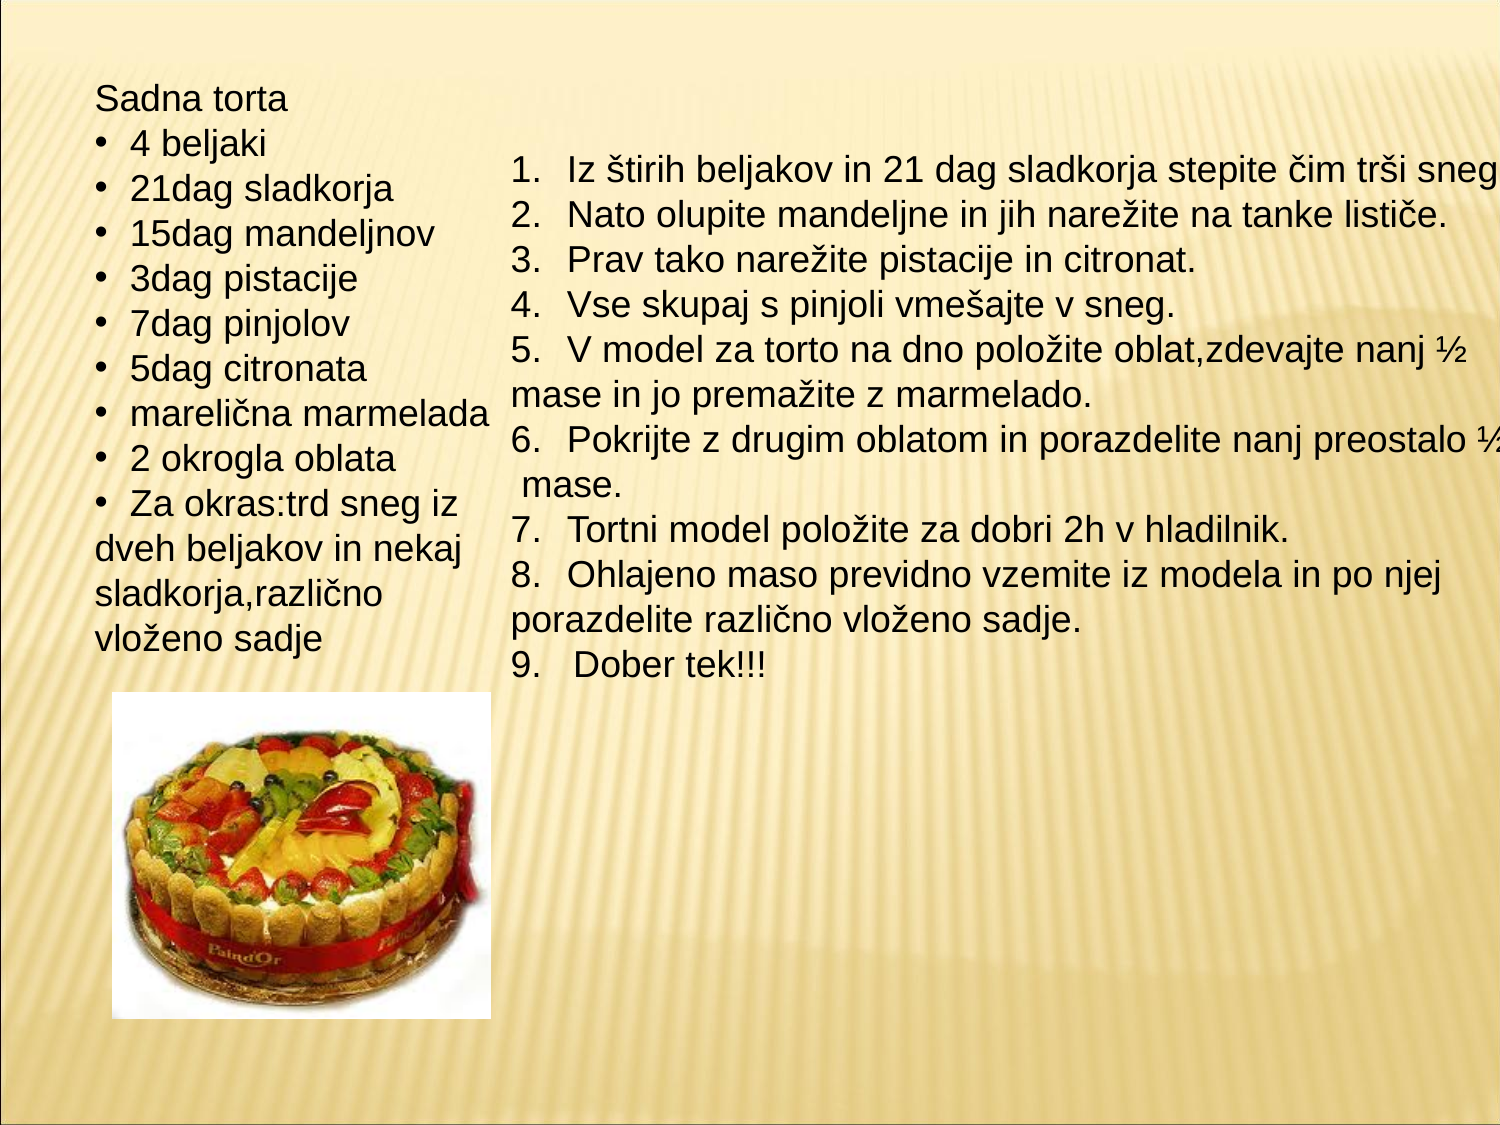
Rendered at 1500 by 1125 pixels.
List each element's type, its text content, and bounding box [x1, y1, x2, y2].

picture [0, 0, 1500, 1125]
text_box Sadna torta 4 beljaki 21dag sladkorja 15dag mandeljnov 3dag pistacije 7dag pinjolov 5dag citronata marelična marmelada 2 okrogla oblata Za okras:trd sneg iz dveh beljakov in nekaj sladkorja,različno vloženo sadje [79, 66, 505, 667]
text_box Iz štirih beljakov in 21 dag sladkorja stepite čim trši sneg. Nato olupite mandeljne in jih narežite na tanke lističe. Prav tako narežite pistacije in citronat. Vse skupaj s pinjoli vmešajte v sneg. V model za torto na dno položite oblat,zdevajte nanj ½ mase in jo premažite z marmelado. Pokrijte z drugim oblatom in porazdelite nanj preostalo ½ mase. Tortni model položite za dobri 2h v hladilnik. Ohlajeno maso previdno vzemite iz modela in po njej porazdelite različno vloženo sadje. 9. Dober tek!!! [495, 137, 1500, 693]
